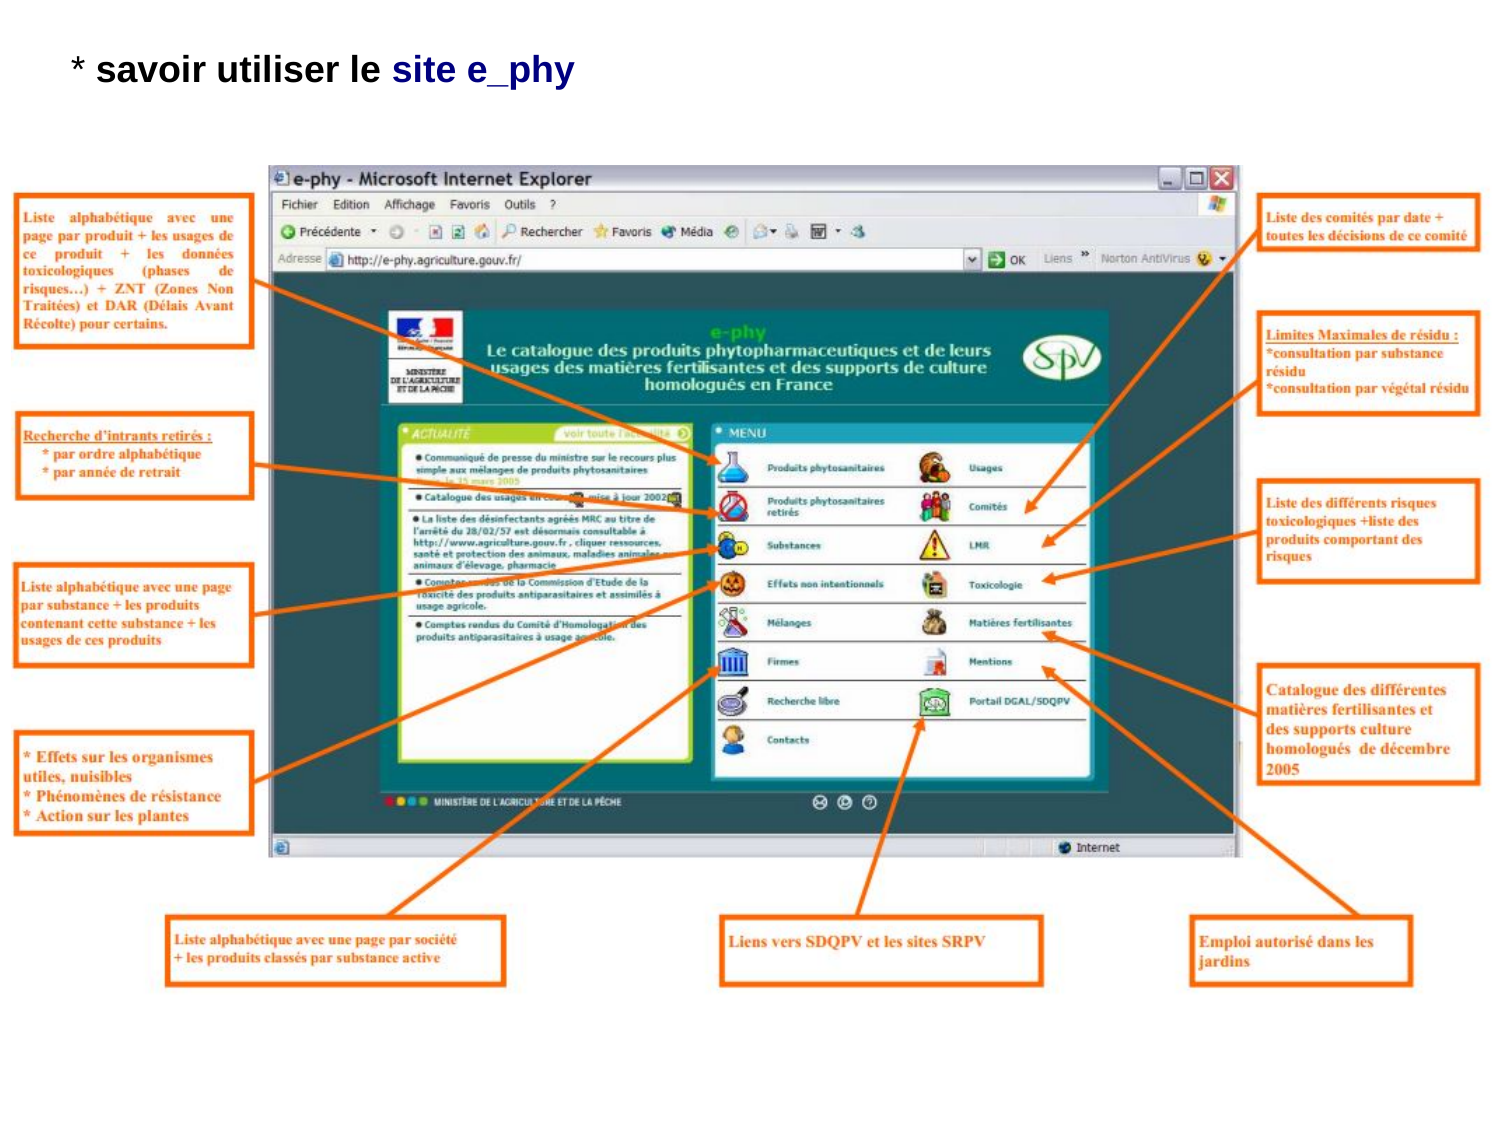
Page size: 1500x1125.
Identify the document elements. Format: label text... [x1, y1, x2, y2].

text_box * savoir utiliser le site e_phy [70, 48, 604, 107]
picture [11, 165, 1494, 1006]
